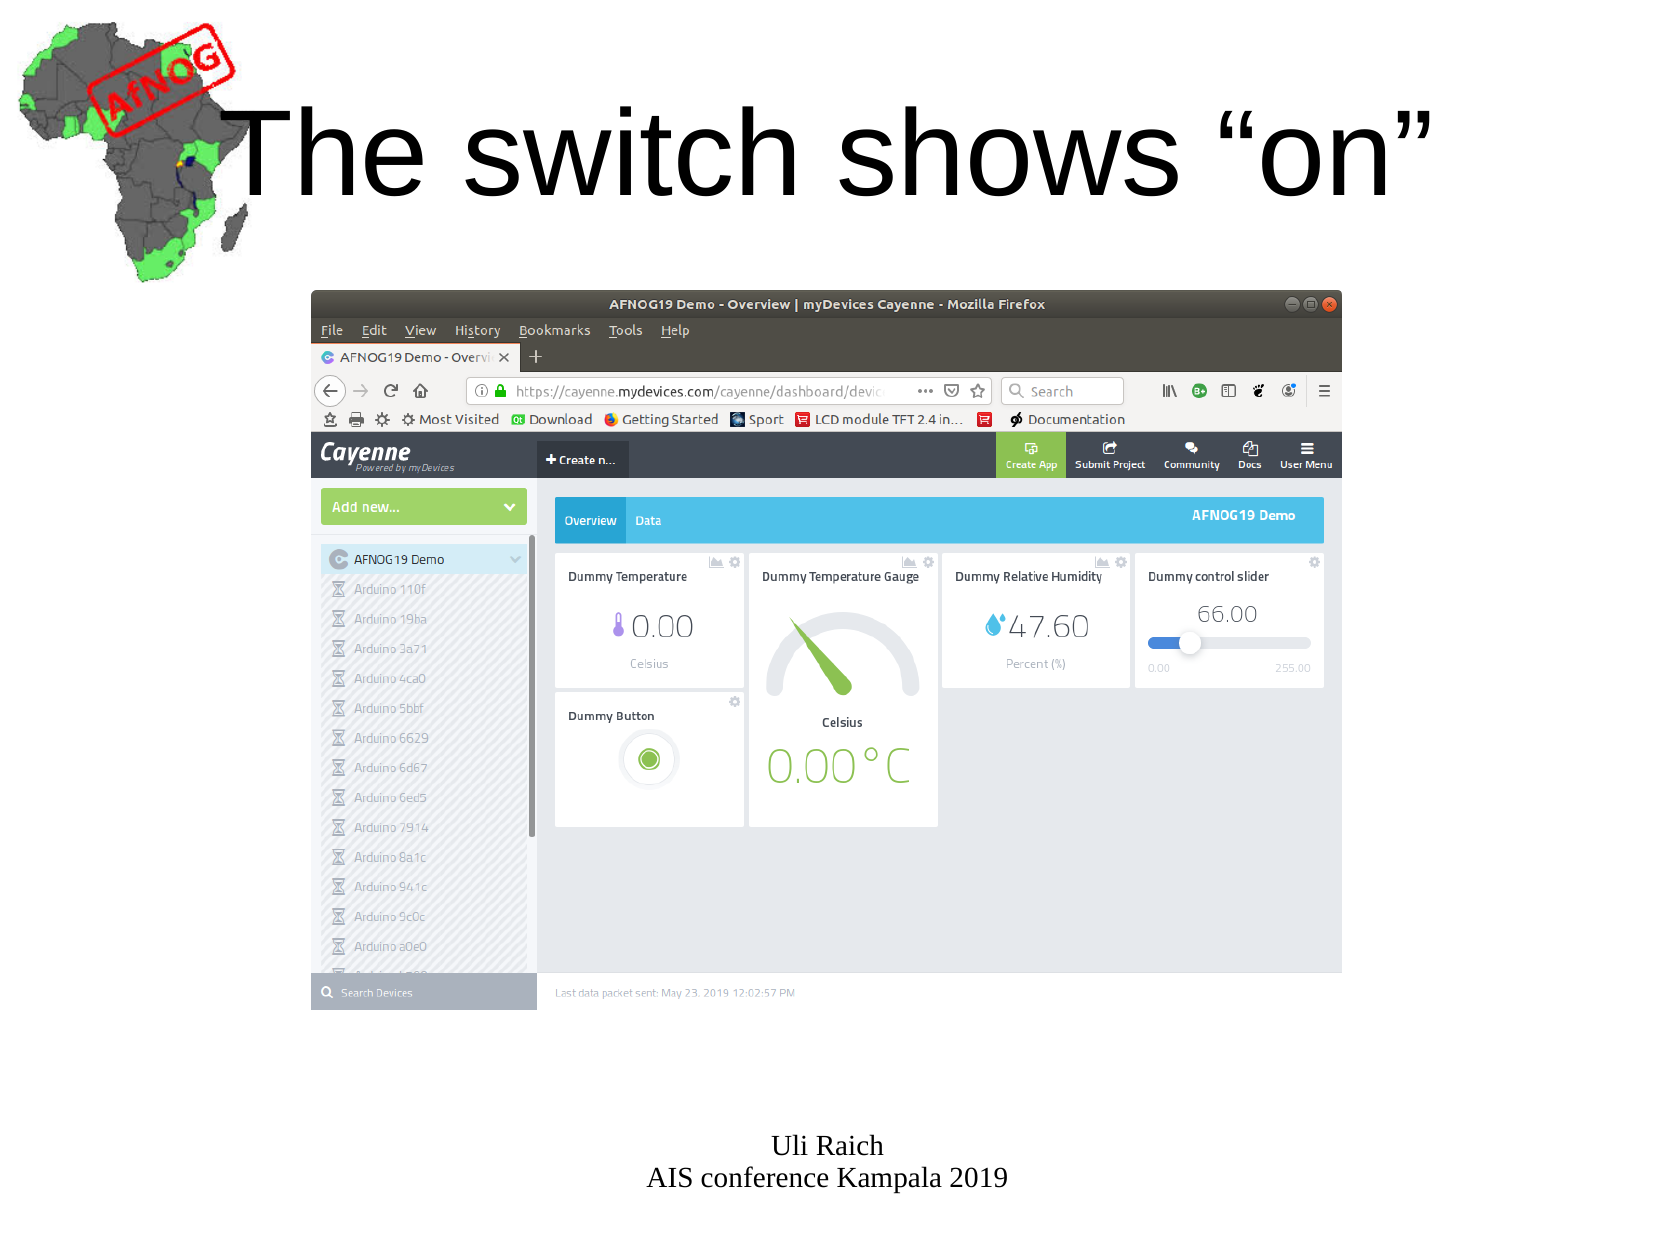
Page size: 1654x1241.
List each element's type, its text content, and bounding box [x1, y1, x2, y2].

title The switch shows “on” [82, 49, 1571, 257]
picture [311, 290, 1342, 1010]
picture [9, 0, 259, 291]
